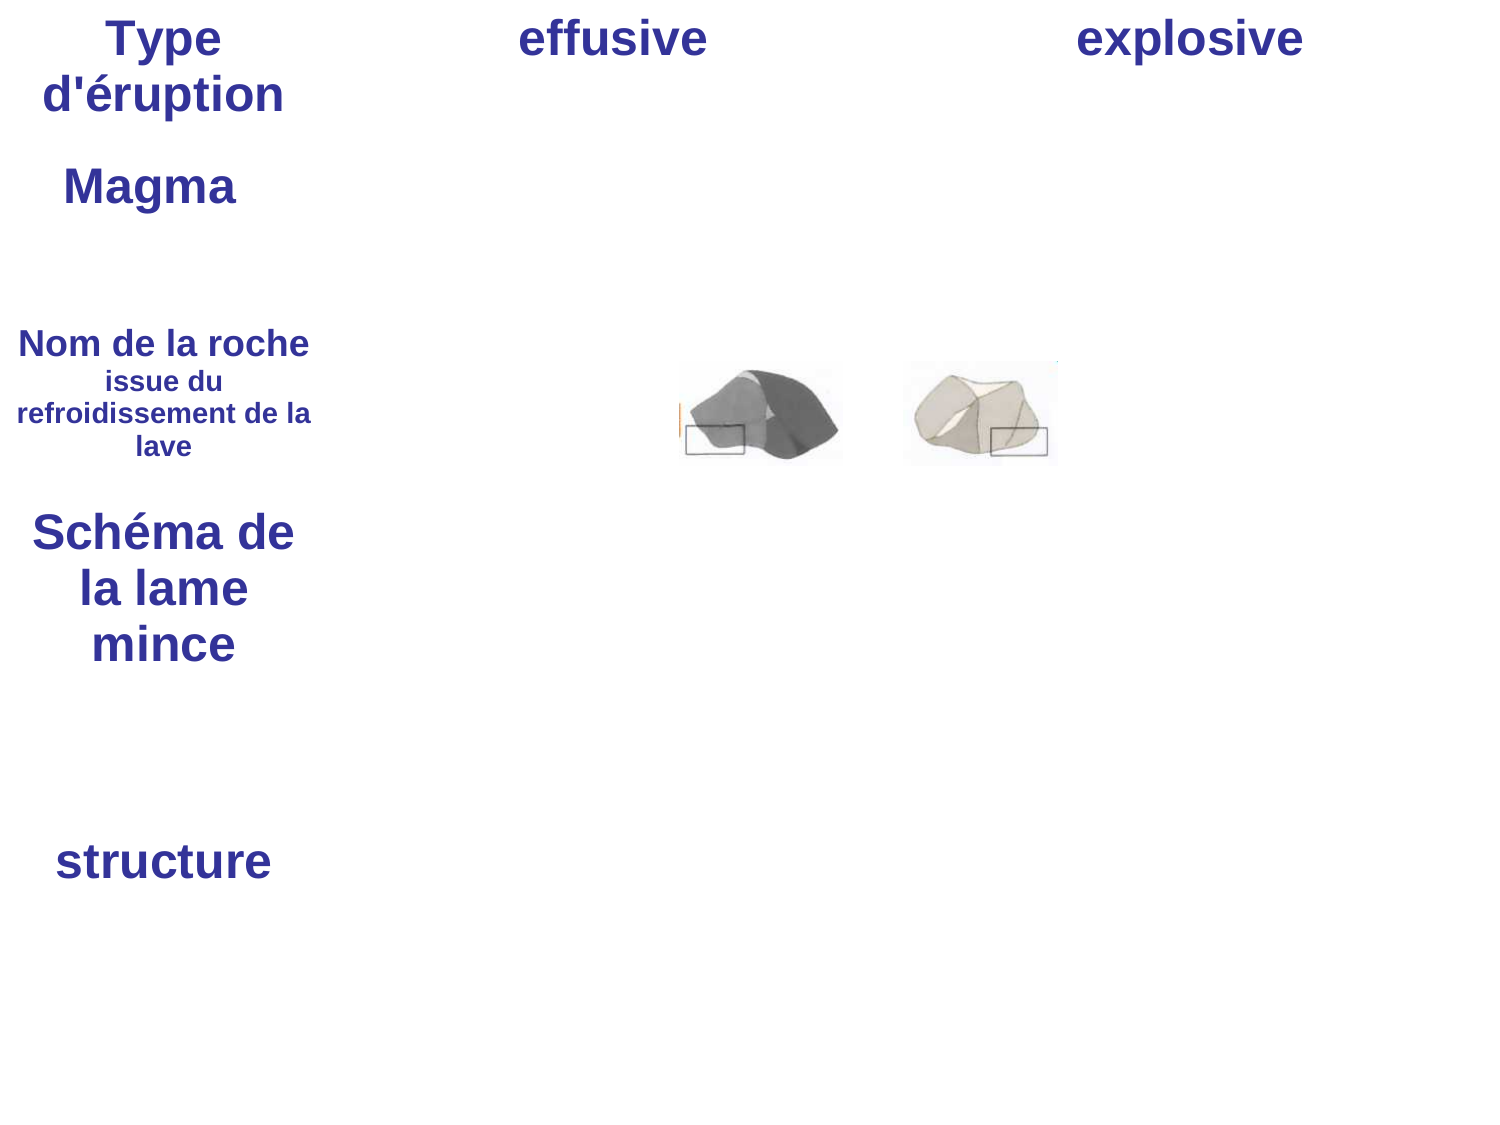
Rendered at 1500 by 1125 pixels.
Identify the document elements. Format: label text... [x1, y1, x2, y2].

picture [903, 361, 1058, 466]
table_cell Magma [0, 148, 328, 313]
table_header effusive [328, 0, 899, 148]
table_cell [899, 494, 1482, 822]
table_cell Nom de la roche issue du refroidissement de la lave [0, 313, 328, 494]
table_cell [328, 313, 899, 494]
table_cell [328, 822, 899, 1059]
table_header explosive [899, 0, 1482, 148]
table_header Type d'éruption [0, 0, 328, 148]
table_cell Schéma de la lame mince [0, 494, 328, 822]
table_cell [899, 313, 1482, 494]
table_cell [899, 148, 1482, 313]
table_cell [899, 822, 1482, 1059]
table_cell [328, 148, 899, 313]
table_cell [328, 494, 899, 822]
picture [679, 361, 843, 466]
table_cell structure [0, 822, 328, 1059]
